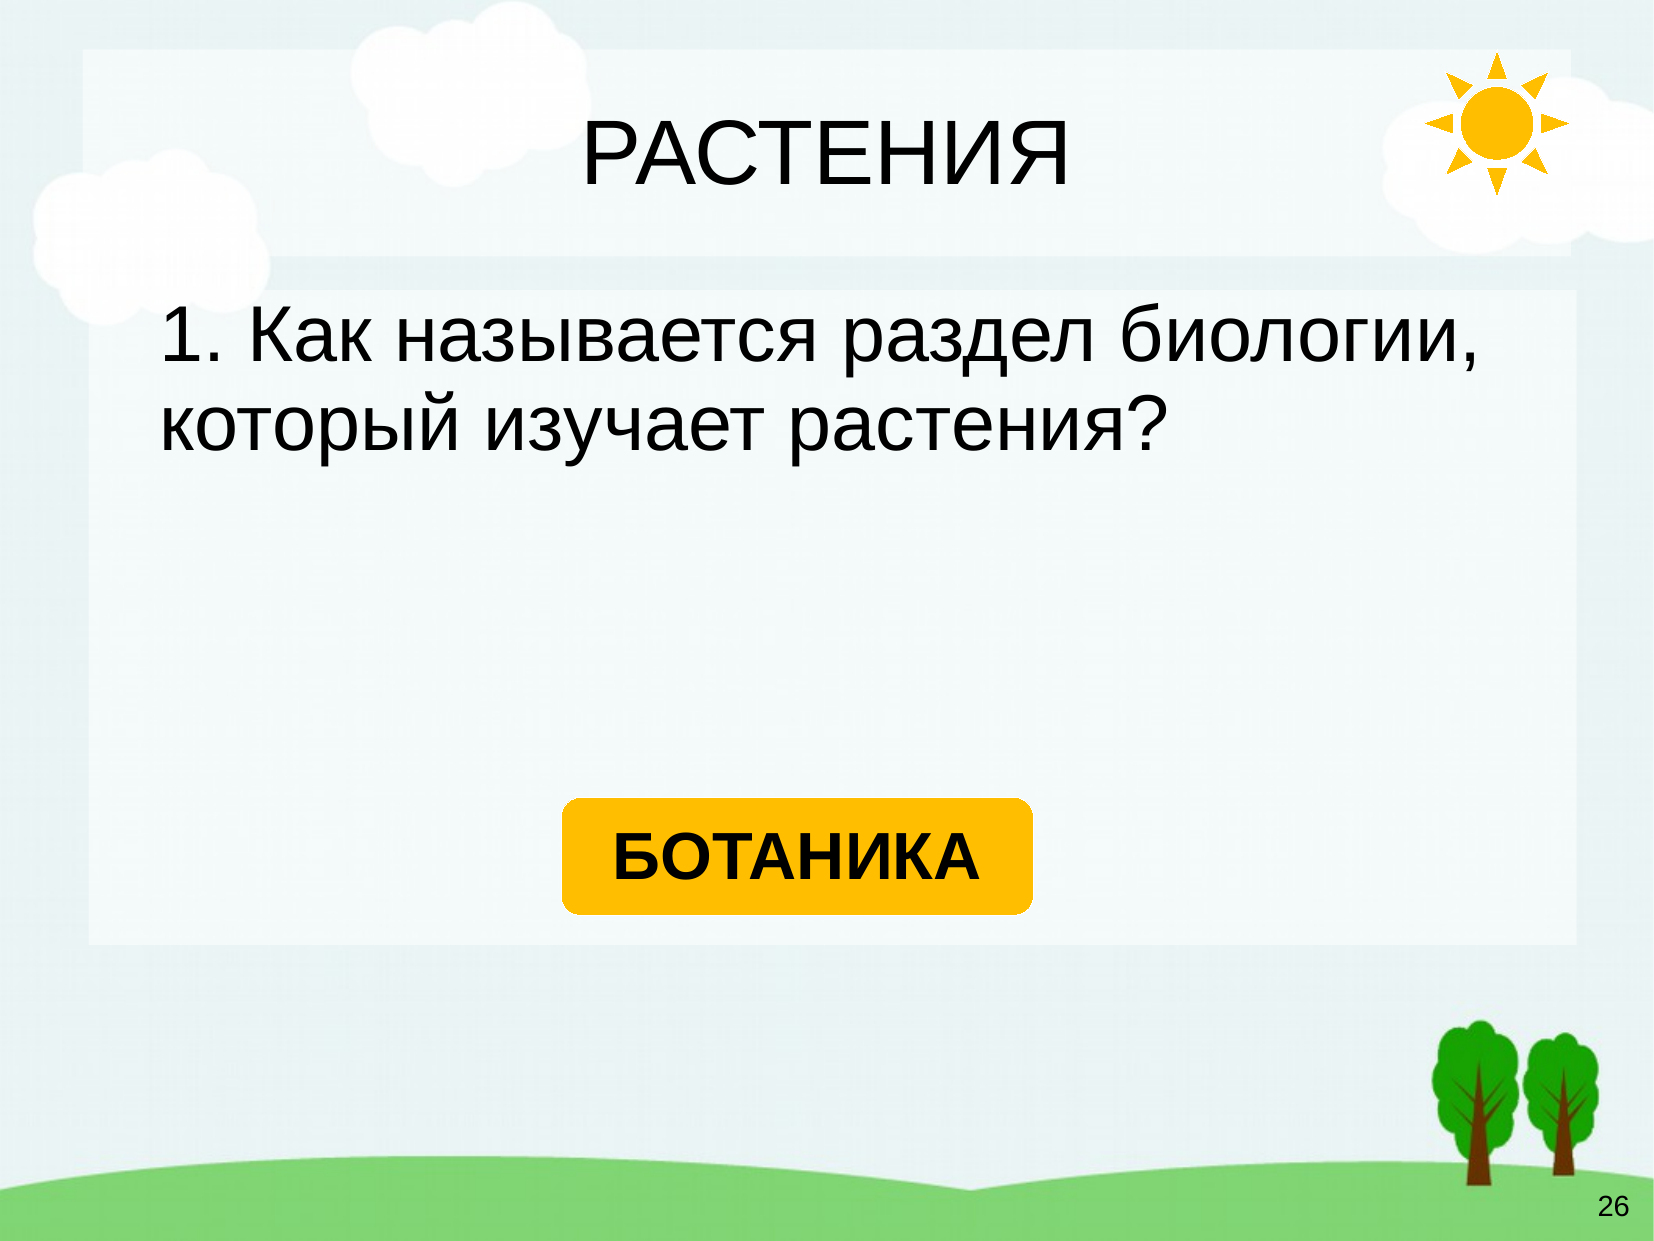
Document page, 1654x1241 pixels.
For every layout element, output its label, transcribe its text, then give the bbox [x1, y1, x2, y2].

text_box [1540, 112, 1571, 134]
text_box [1520, 71, 1550, 100]
picture [0, 0, 1654, 1241]
text_box [1460, 86, 1535, 161]
text_box [1486, 49, 1508, 80]
text_box БОТАНИКА [561, 797, 1034, 916]
text_box [1520, 146, 1550, 176]
text_box [1444, 71, 1474, 100]
title РАСТЕНИЯ [82, 49, 1571, 257]
text_box [1423, 112, 1454, 134]
text_box [1486, 167, 1508, 198]
list 1. Как называется раздел биологии, который изучает растения? [88, 290, 1577, 945]
text_box [1444, 146, 1474, 176]
